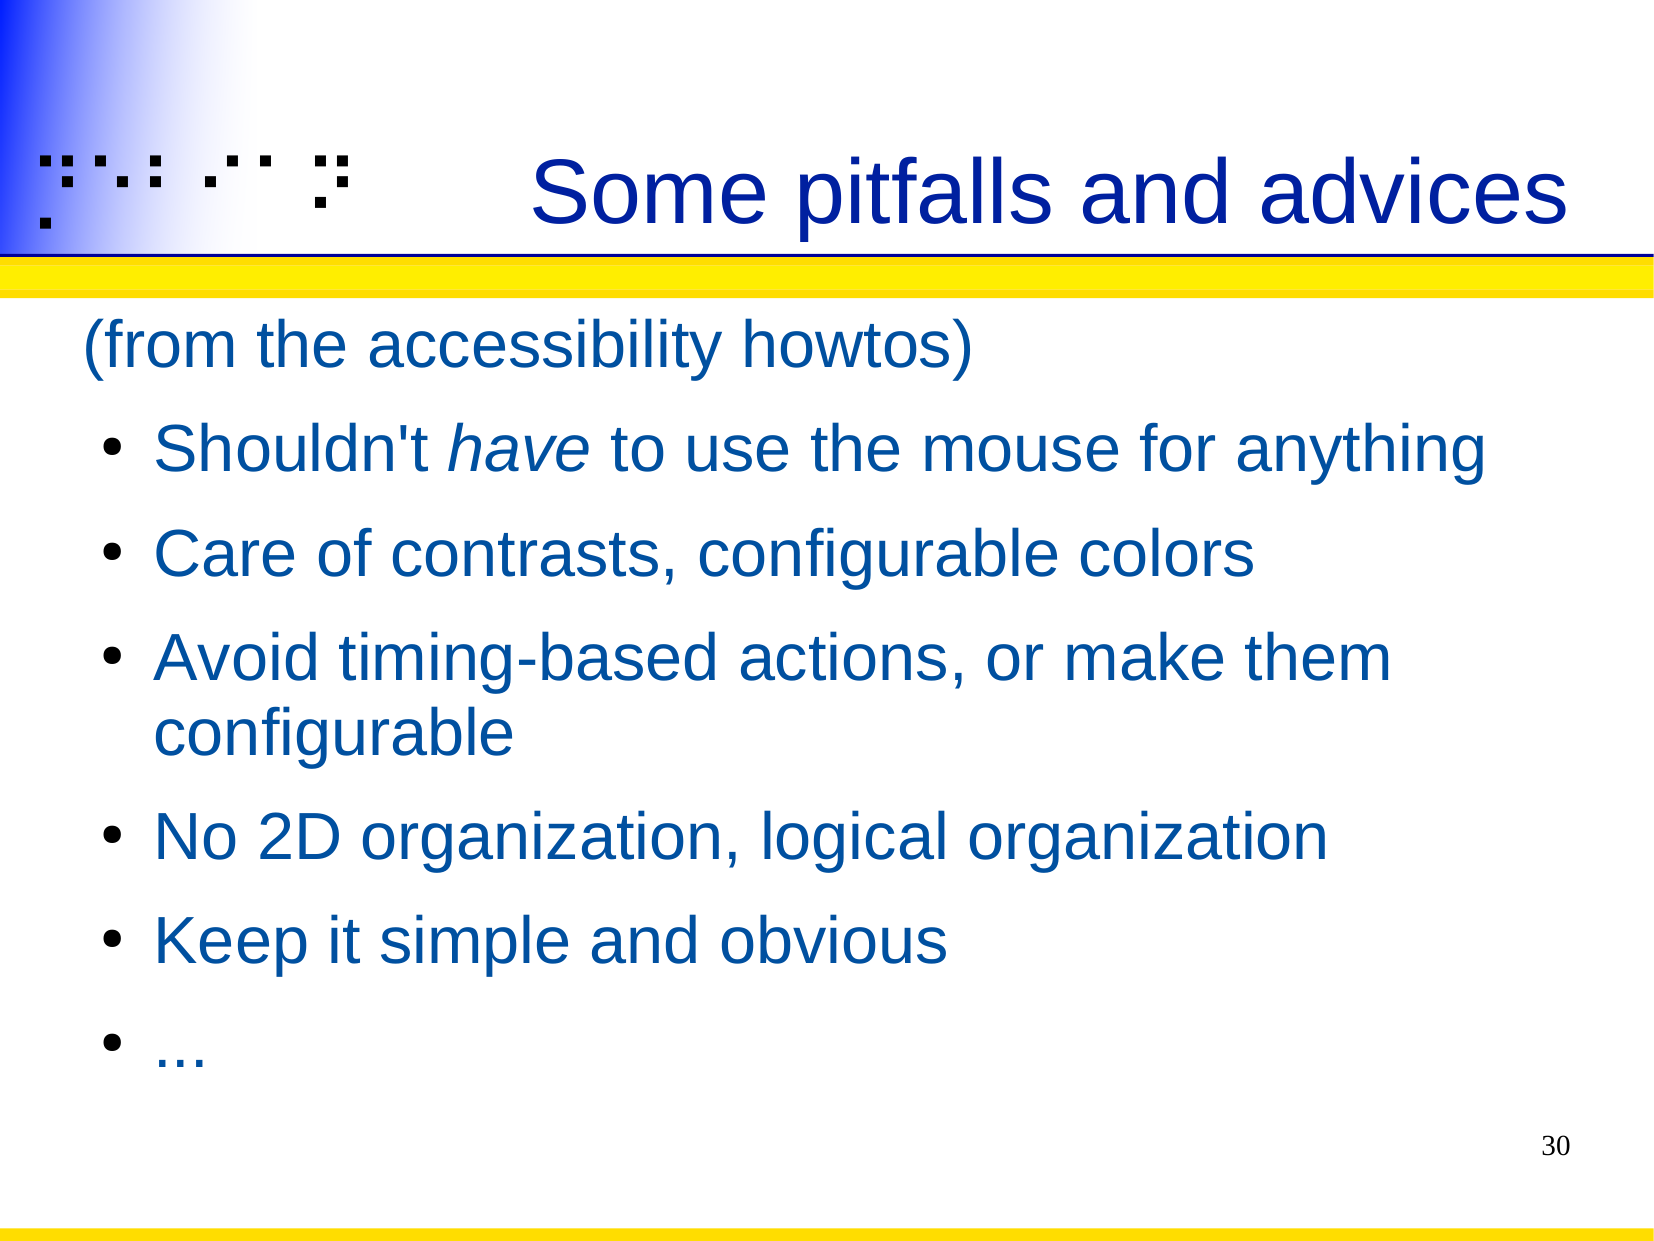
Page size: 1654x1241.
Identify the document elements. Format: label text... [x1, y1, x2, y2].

list (from the accessibility howtos) Shouldn't have to use the mouse for anything Care of contrasts, configurable colors Avoid timing-based actions, or make them configurable No 2D organization, logical organization Keep it simple and obvious ... [82, 307, 1571, 1111]
title Some pitfalls and advices [372, 126, 1571, 257]
